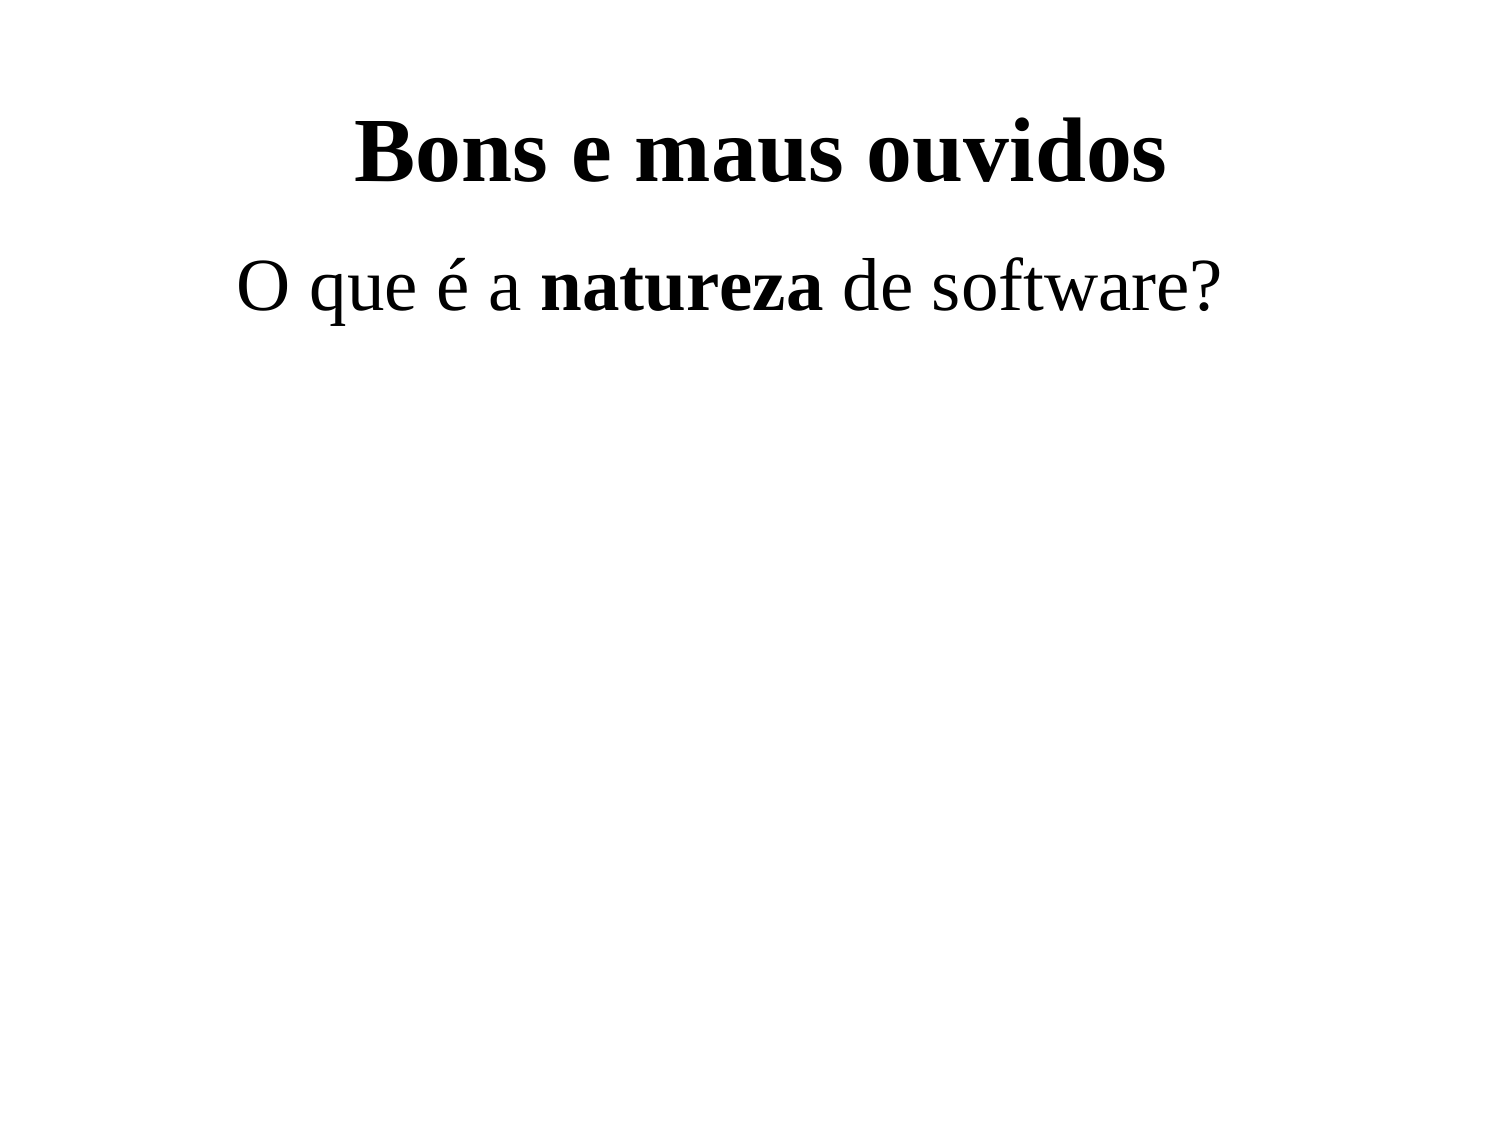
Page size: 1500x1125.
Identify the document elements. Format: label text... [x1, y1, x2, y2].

title Bons e maus ouvidos [68, 78, 1456, 218]
text_box O que é a natureza de software? [43, 238, 1436, 415]
